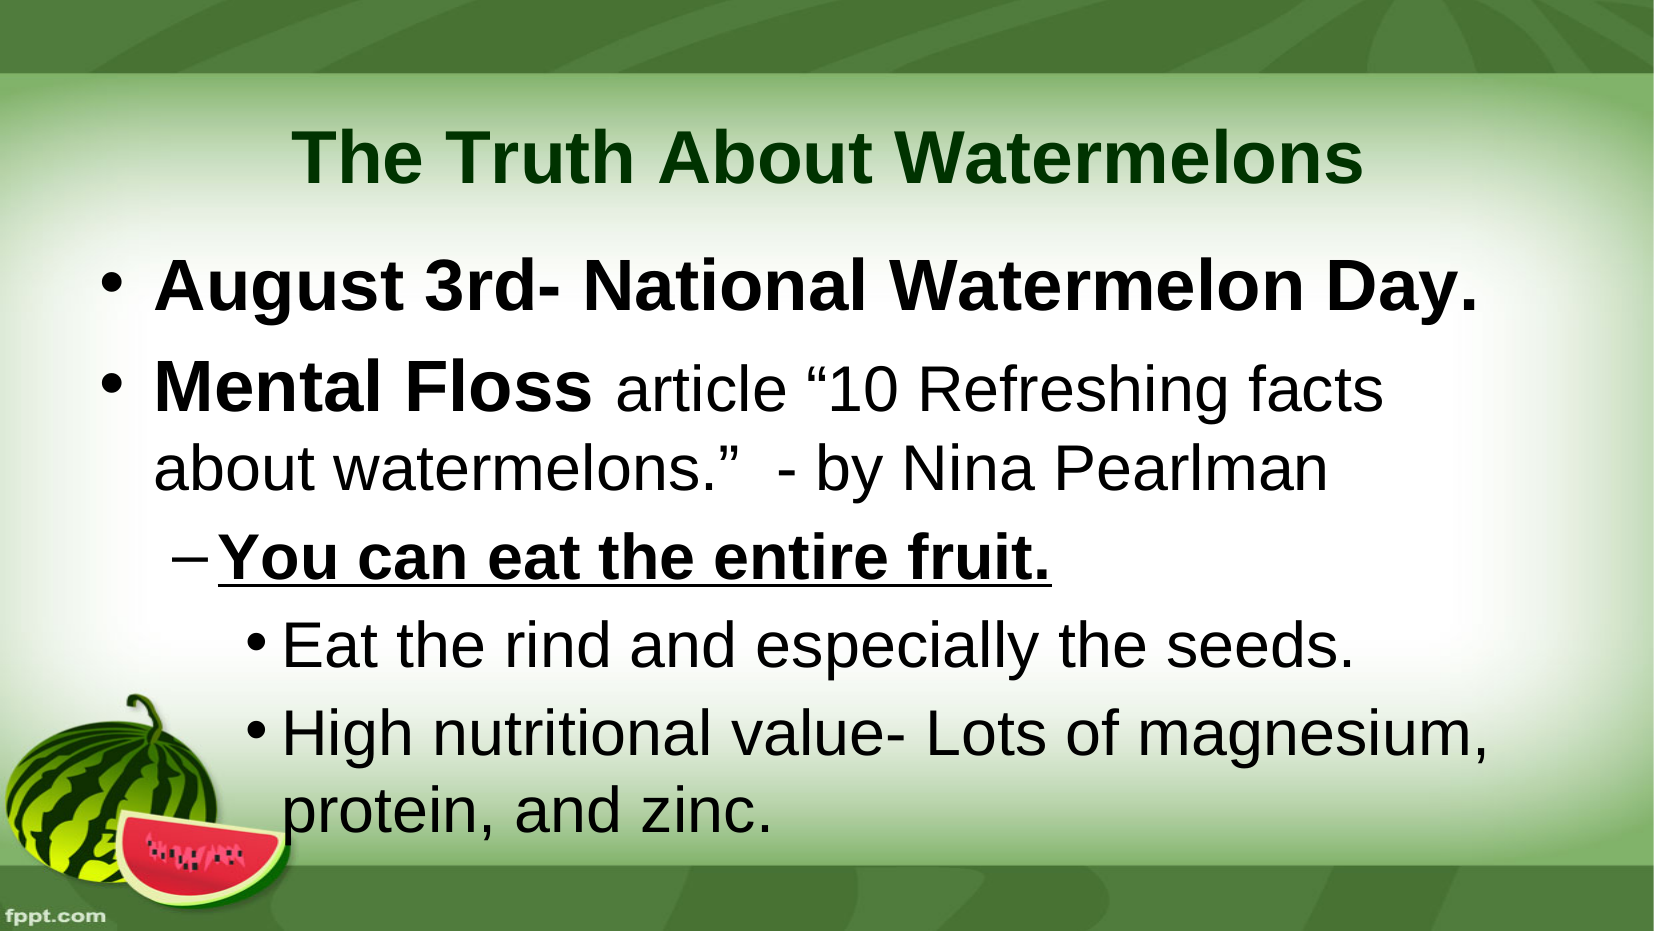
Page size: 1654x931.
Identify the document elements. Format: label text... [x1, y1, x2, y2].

list August 3rd- National Watermelon Day. Mental Floss article “10 Refreshing facts about watermelons.” - by Nina Pearlman You can eat the entire fruit. Eat the rind and especially the seeds. High nutritional value- Lots of magnesium, protein, and zinc. [84, 230, 1573, 856]
title The Truth About Watermelons [84, 75, 1573, 230]
picture [0, 0, 1654, 931]
